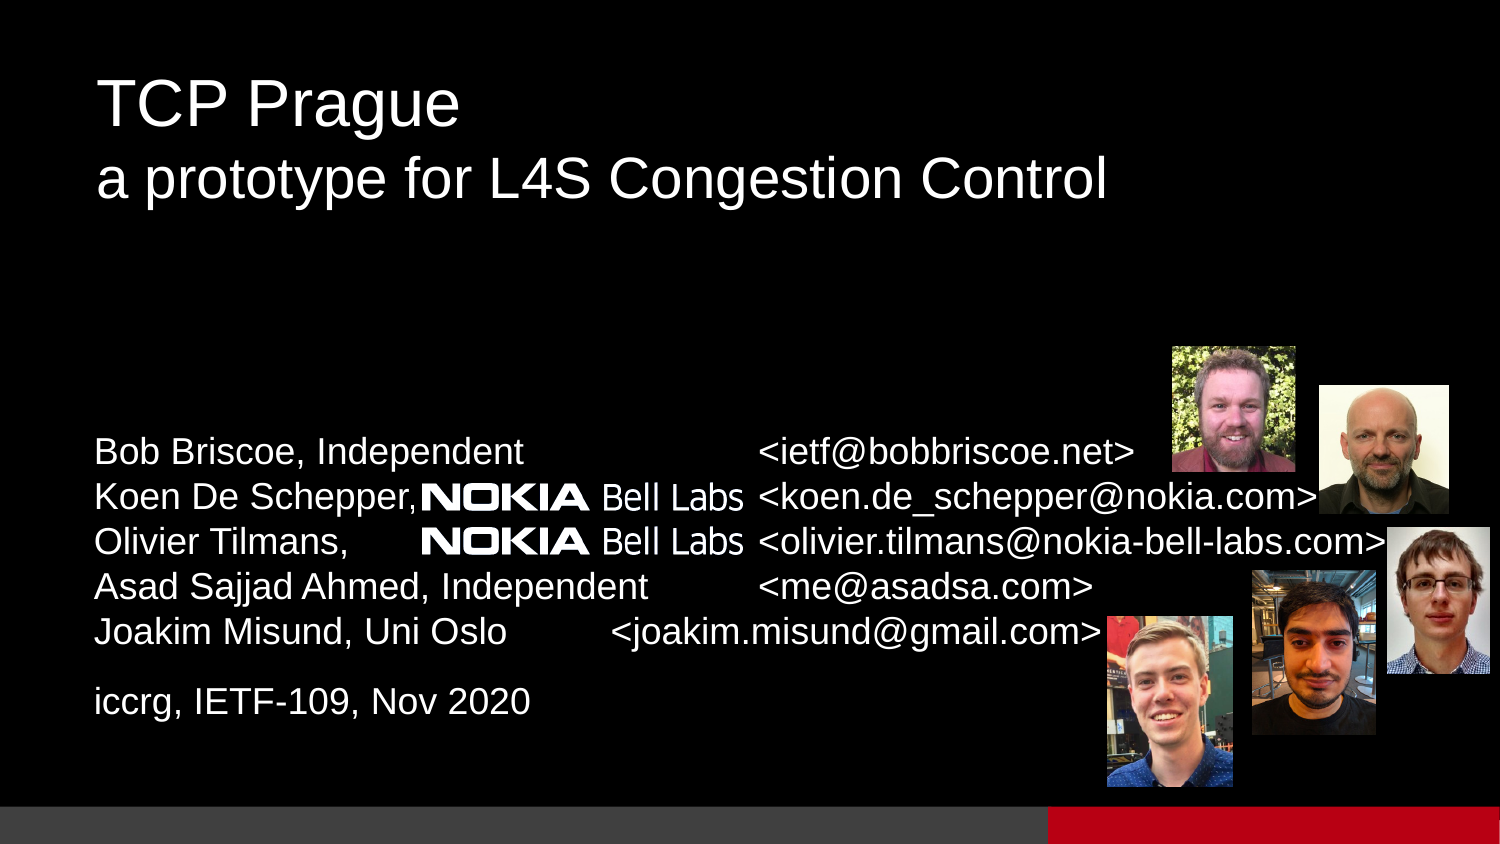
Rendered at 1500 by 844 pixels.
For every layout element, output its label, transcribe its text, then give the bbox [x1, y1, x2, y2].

picture [1172, 346, 1296, 472]
picture [414, 475, 752, 565]
picture [1107, 616, 1233, 787]
picture [1252, 570, 1376, 735]
picture [1319, 385, 1449, 514]
text_box Bob Briscoe, Independent <ietf@bobbriscoe.net> Koen De Schepper, N okia Bell Labs <koen.de_schepper@nokia.com> Olivier Tilmans, N okia Bell Labs <olivier.tilmans@nokia-bell-labs.com> Asad Sajjad Ahmed, Independent <me@asadsa.com> Joakim Misund, Uni Oslo <joakim.misund@gmail.com> iccrg, IETF-109, Nov 2020 [78, 419, 1423, 608]
text_box TCP Prague a prototype for L4S Congestion Control [81, 52, 1453, 233]
picture [1387, 527, 1490, 674]
